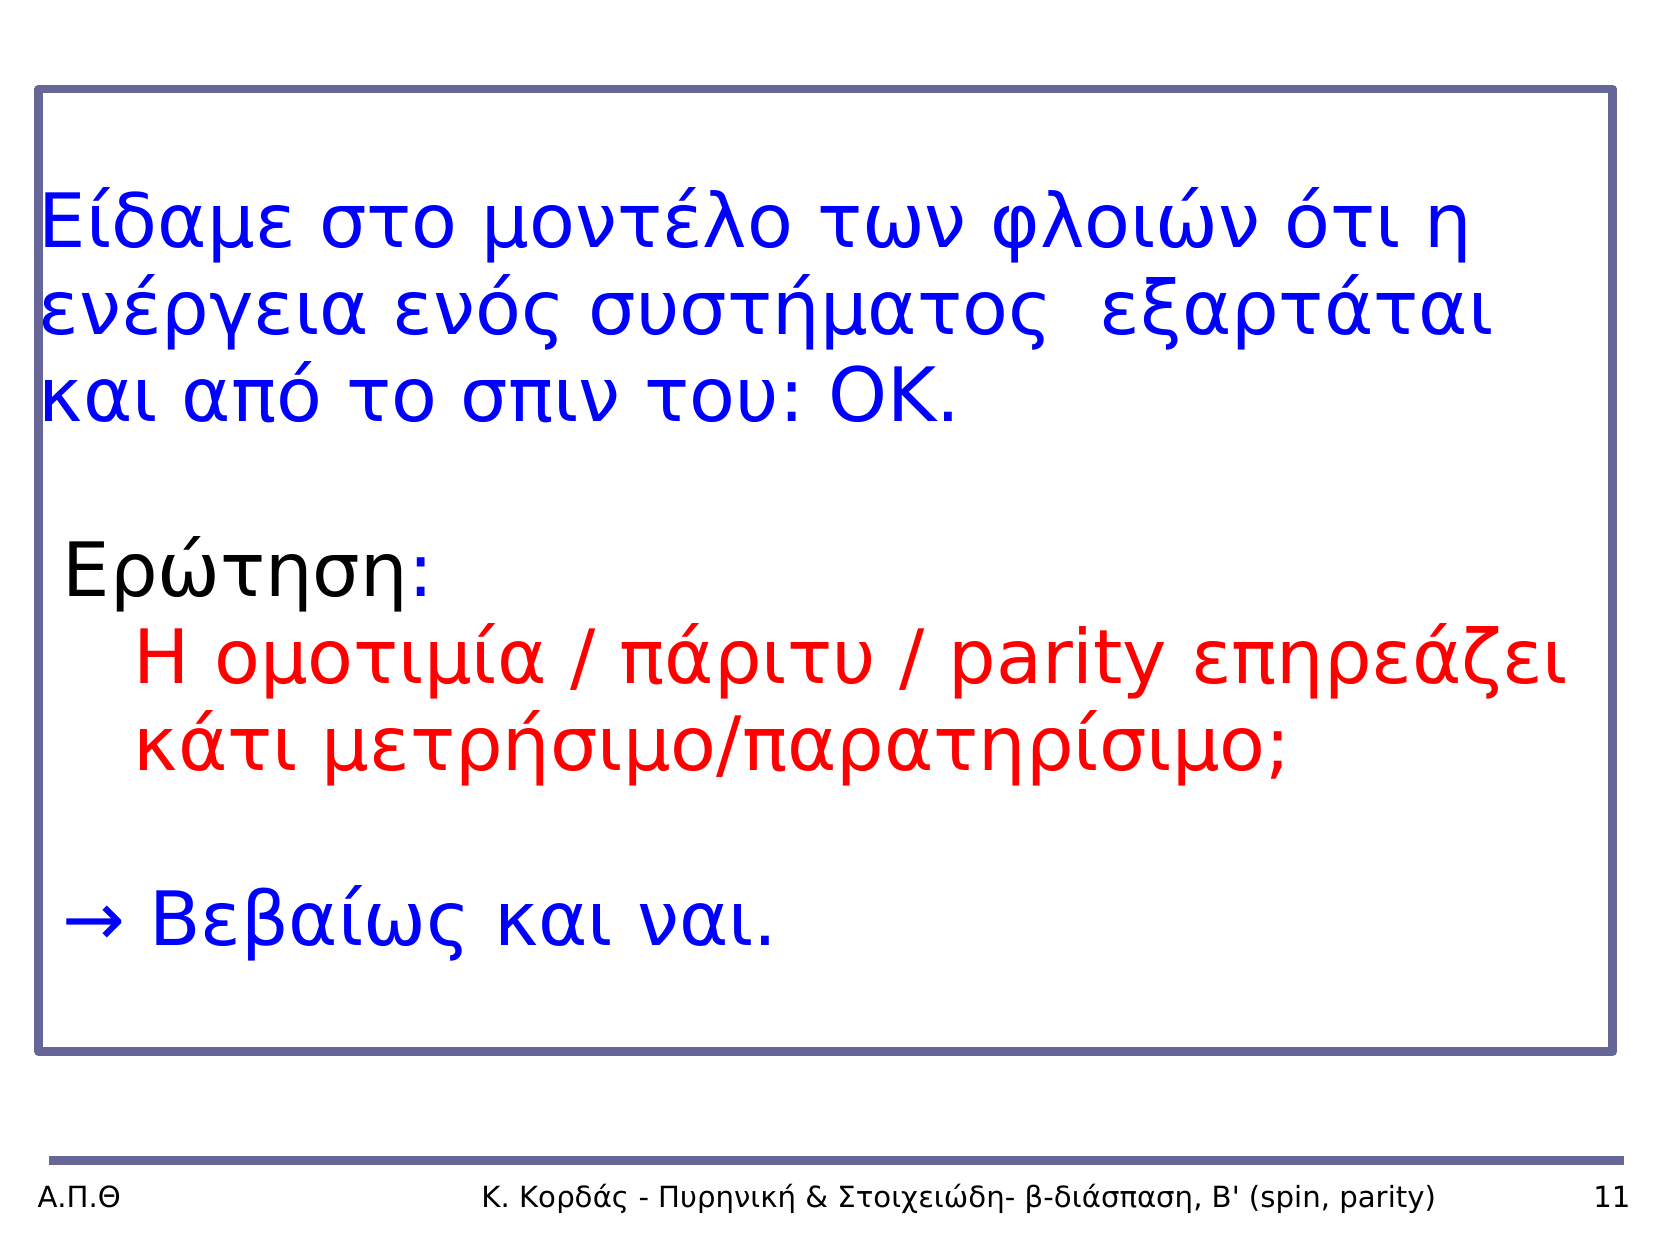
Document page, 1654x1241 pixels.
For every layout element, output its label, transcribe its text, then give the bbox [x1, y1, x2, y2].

title Είδαμε στο μοντέλο των φλοιών ότι η ενέργεια ενός συστήματος εξαρτάται και από το σπιν του: ΟΚ. Ερώτηση: Η ομοτιμία / πάριτυ / parity επηρεάζει κάτι μετρήσιμο/παρατηρίσιμο; → Βεβαίως και ναι. [38, 88, 1613, 1052]
